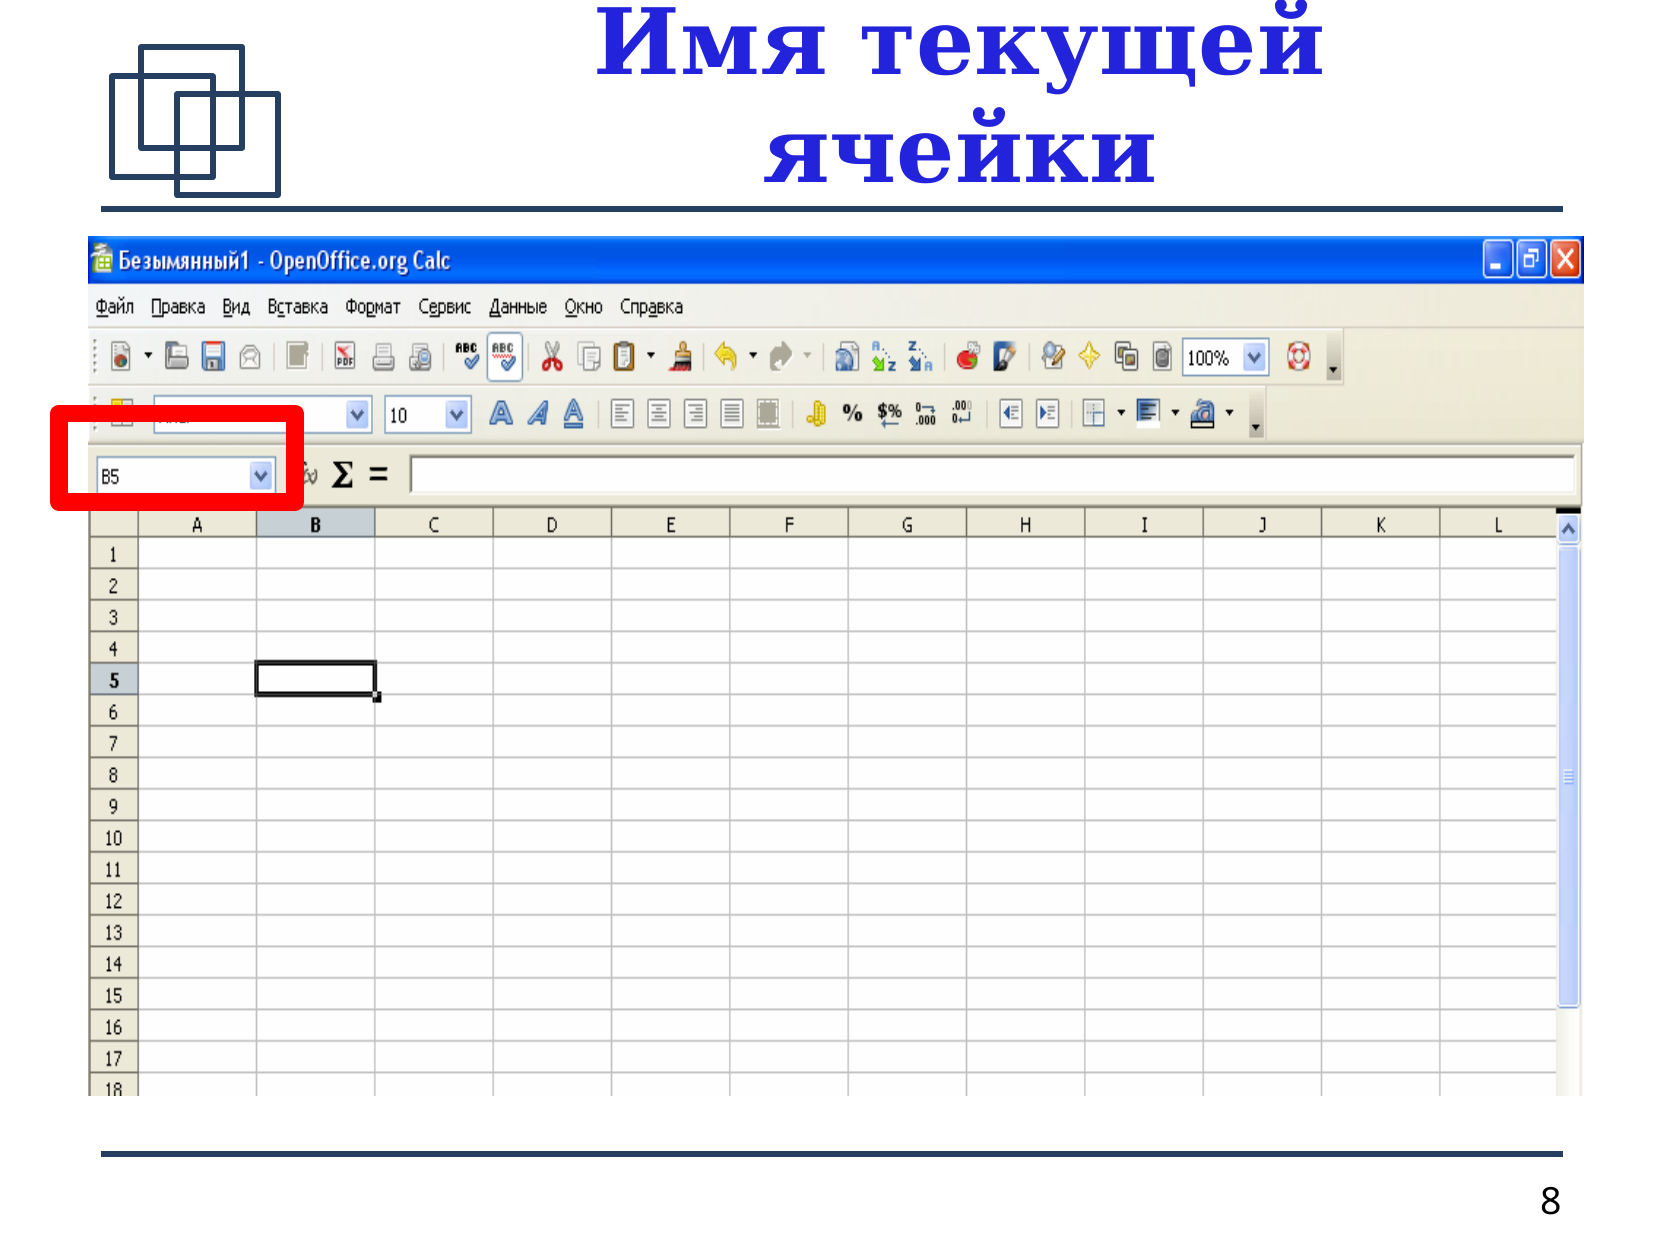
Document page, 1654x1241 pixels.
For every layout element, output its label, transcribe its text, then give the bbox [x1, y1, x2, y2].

text_box Имя текущей ячейки [383, 45, 1536, 148]
picture [88, 236, 1584, 1096]
picture [88, 422, 286, 493]
